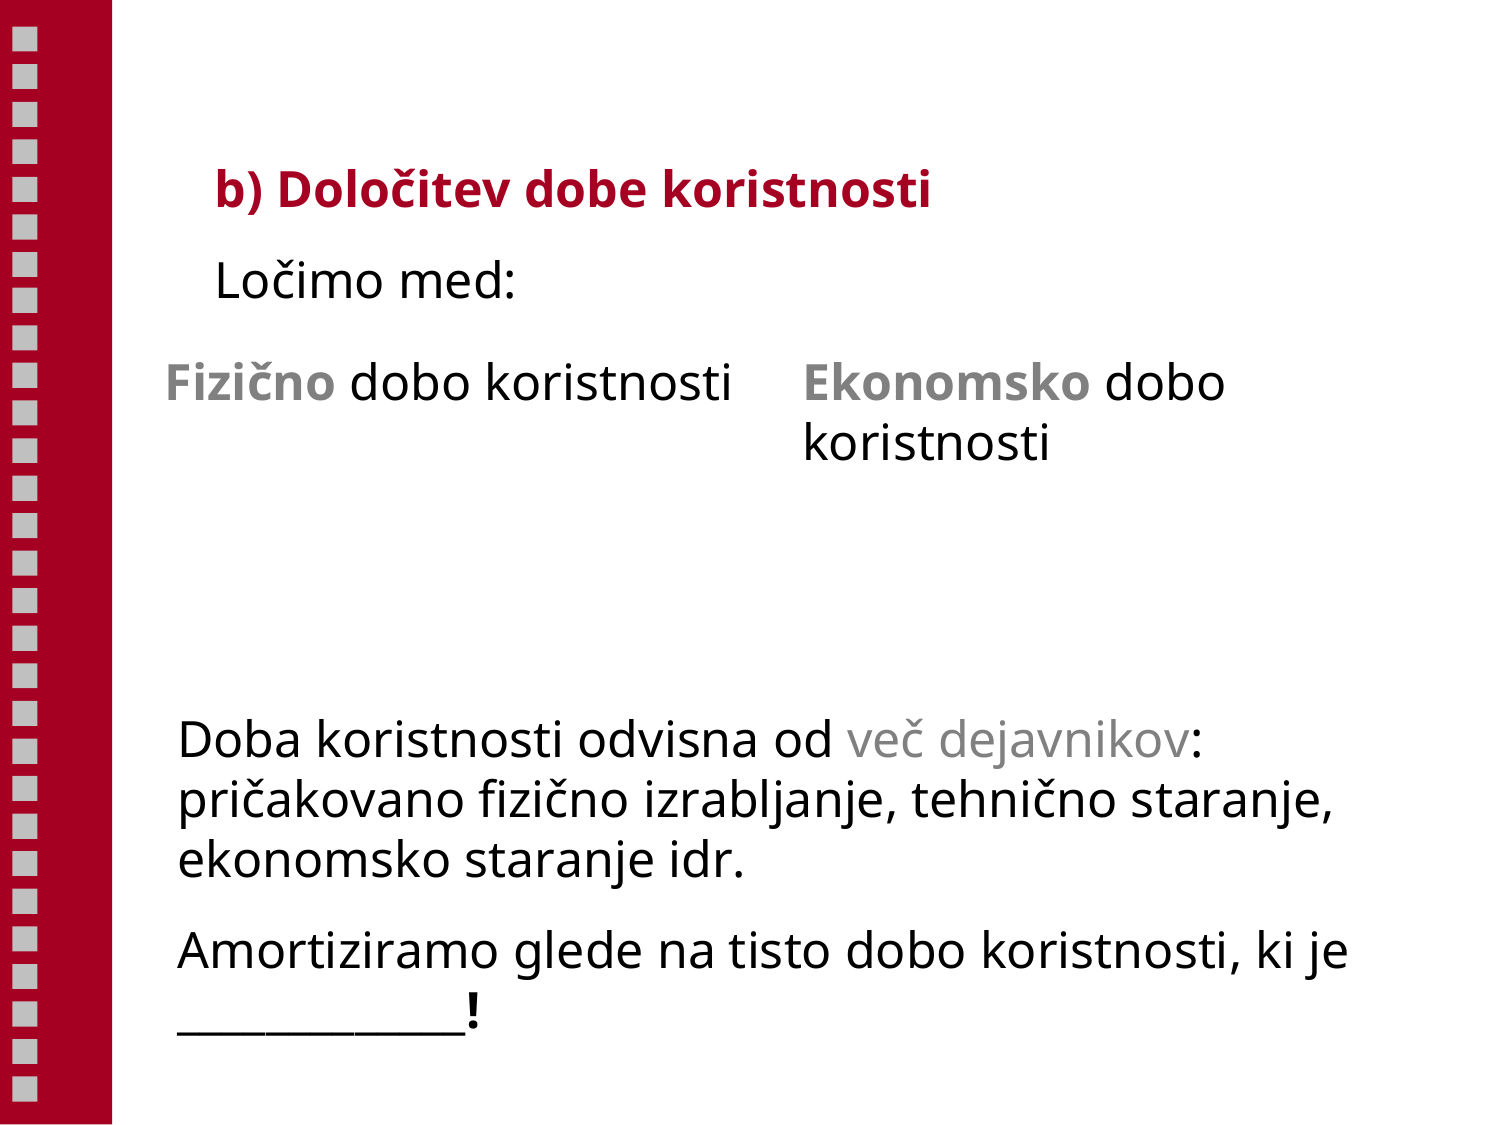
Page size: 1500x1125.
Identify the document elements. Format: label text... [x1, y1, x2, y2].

text_box b) Določitev dobe koristnosti Ločimo med: [199, 149, 1263, 317]
text_box Doba koristnosti odvisna od več dejavnikov: pričakovano fizično izrabljanje, tehnično staranje, ekonomsko staranje idr. Amortiziramo glede na tisto dobo koristnosti, ki je _____________! [162, 699, 1388, 1047]
text_box Fizično dobo koristnosti [150, 342, 787, 419]
text_box Ekonomsko dobo koristnosti [787, 342, 1500, 479]
